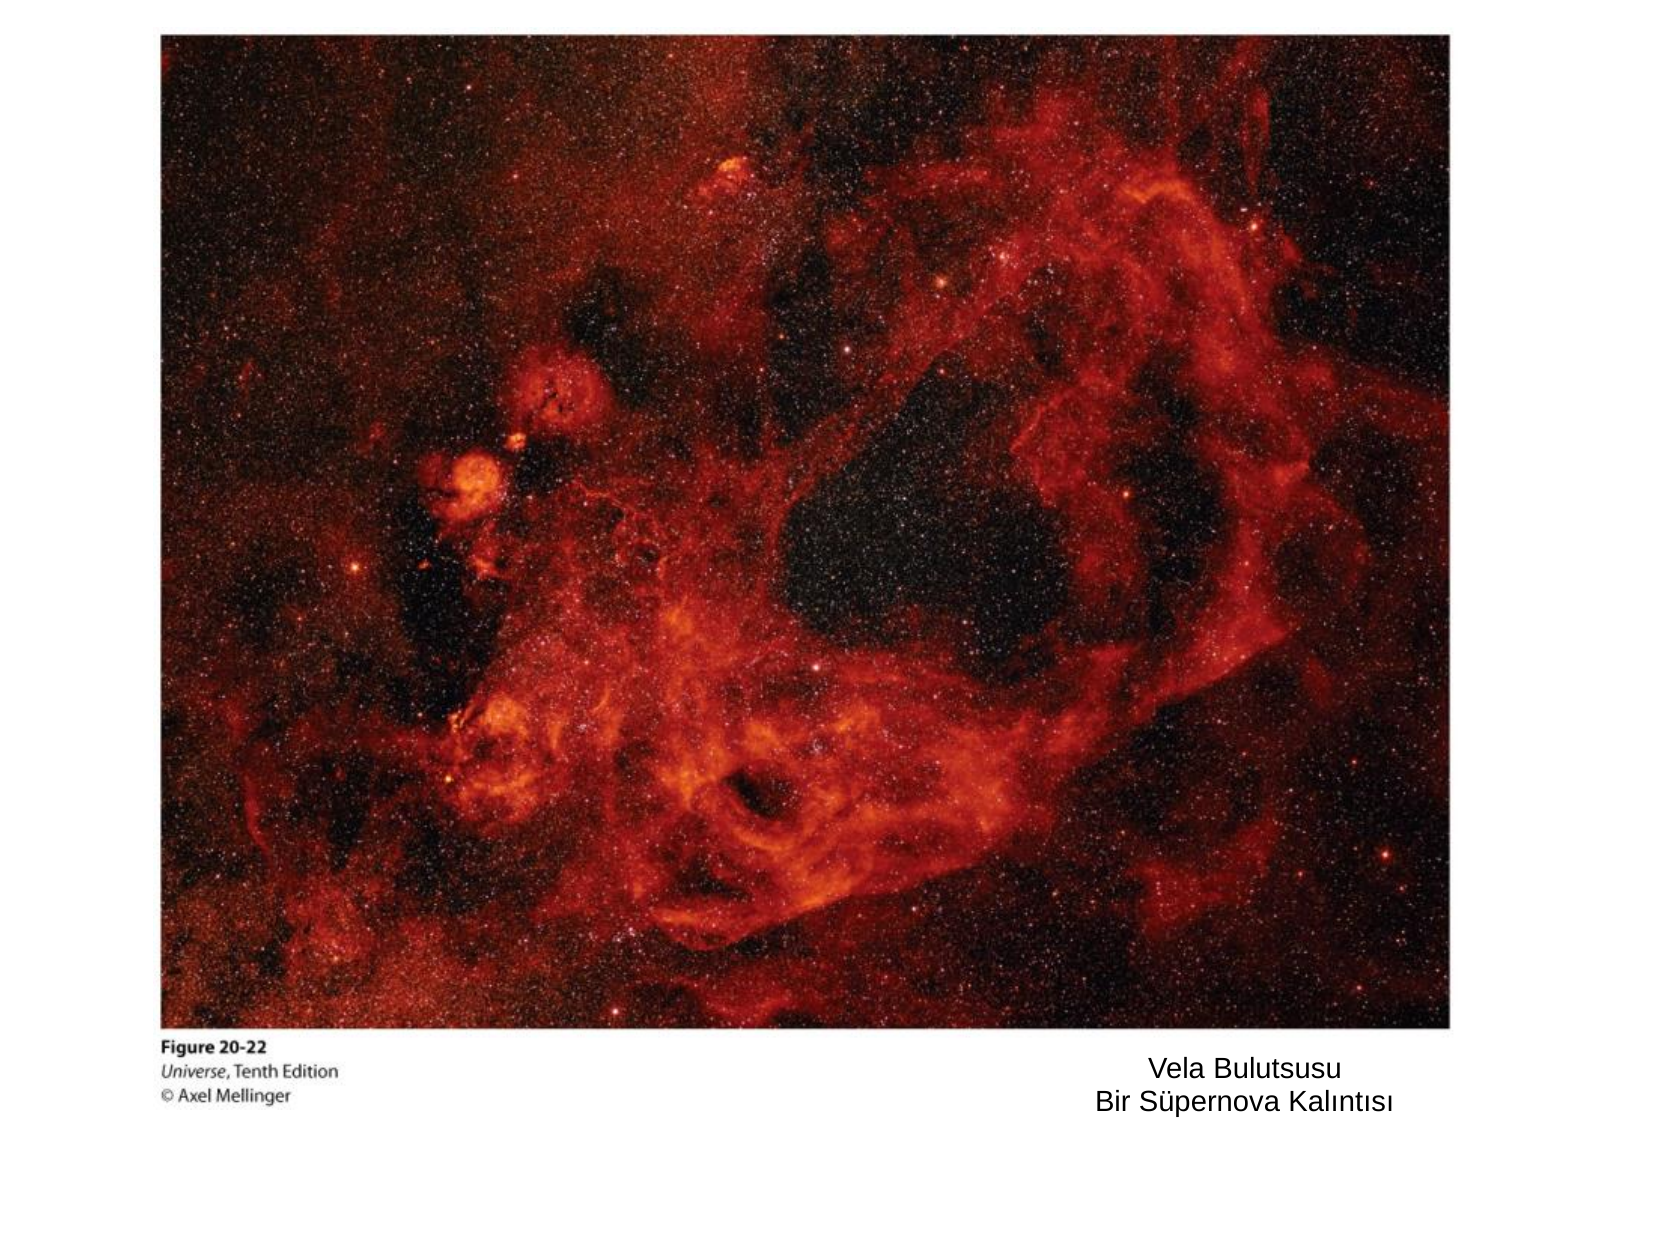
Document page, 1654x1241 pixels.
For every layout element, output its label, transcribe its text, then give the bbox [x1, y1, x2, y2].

picture [153, 27, 1458, 1111]
text_box Vela Bulutsusu Bir Süpernova Kalıntısı [1035, 1044, 1456, 1126]
